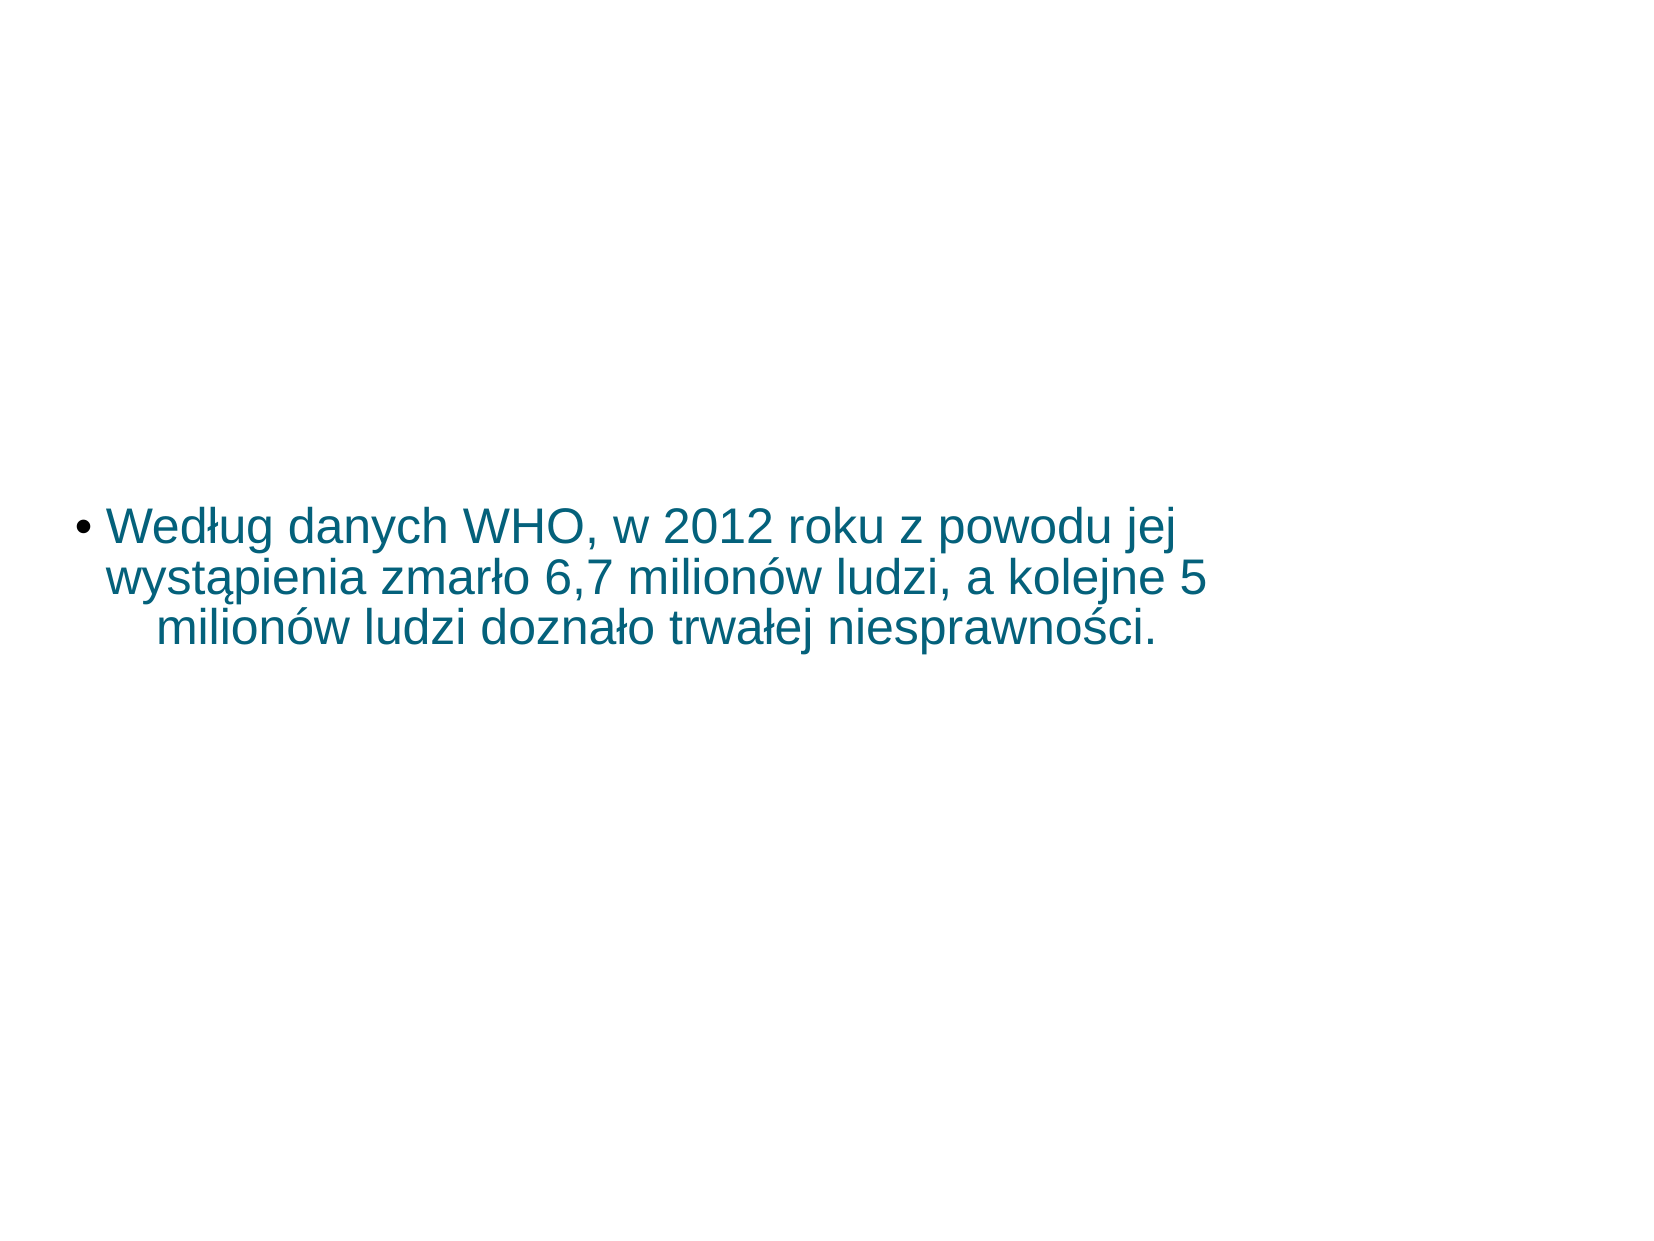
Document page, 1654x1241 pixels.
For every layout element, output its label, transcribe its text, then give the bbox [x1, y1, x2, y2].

subtitle Według danych WHO, w 2012 roku z powodu jej wystąpienia zmarło 6,7 milionów ludzi, a kolejne 5 milionów ludzi doznało trwałej niesprawności. [0, 49, 1253, 1109]
